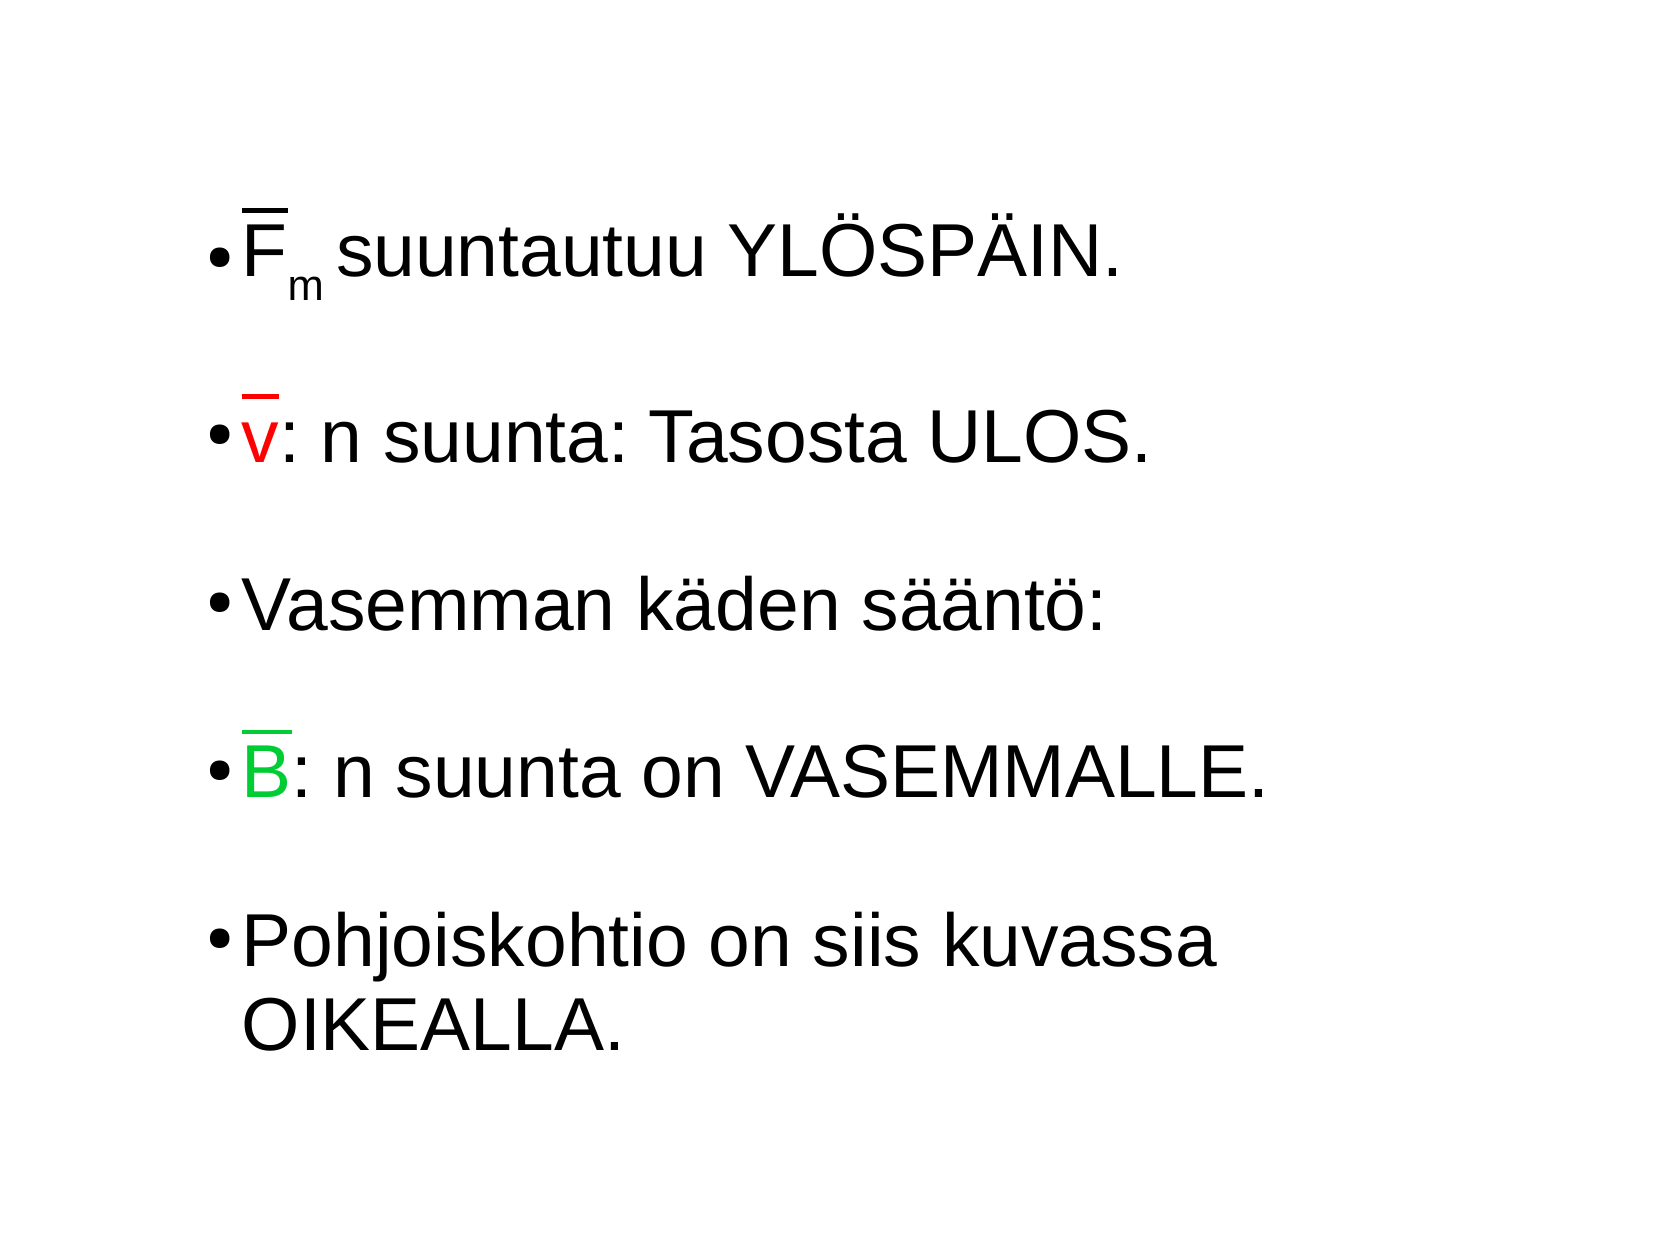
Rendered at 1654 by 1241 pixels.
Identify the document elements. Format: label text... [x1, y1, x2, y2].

text_box Fm suuntautuu YLÖSPÄIN. v: n suunta: Tasosta ULOS. Vasemman käden sääntö: B: n suunta on VASEMMALLE. Pohjoiskohtio on siis kuvassa OIKEALLA. [191, 200, 1406, 1158]
